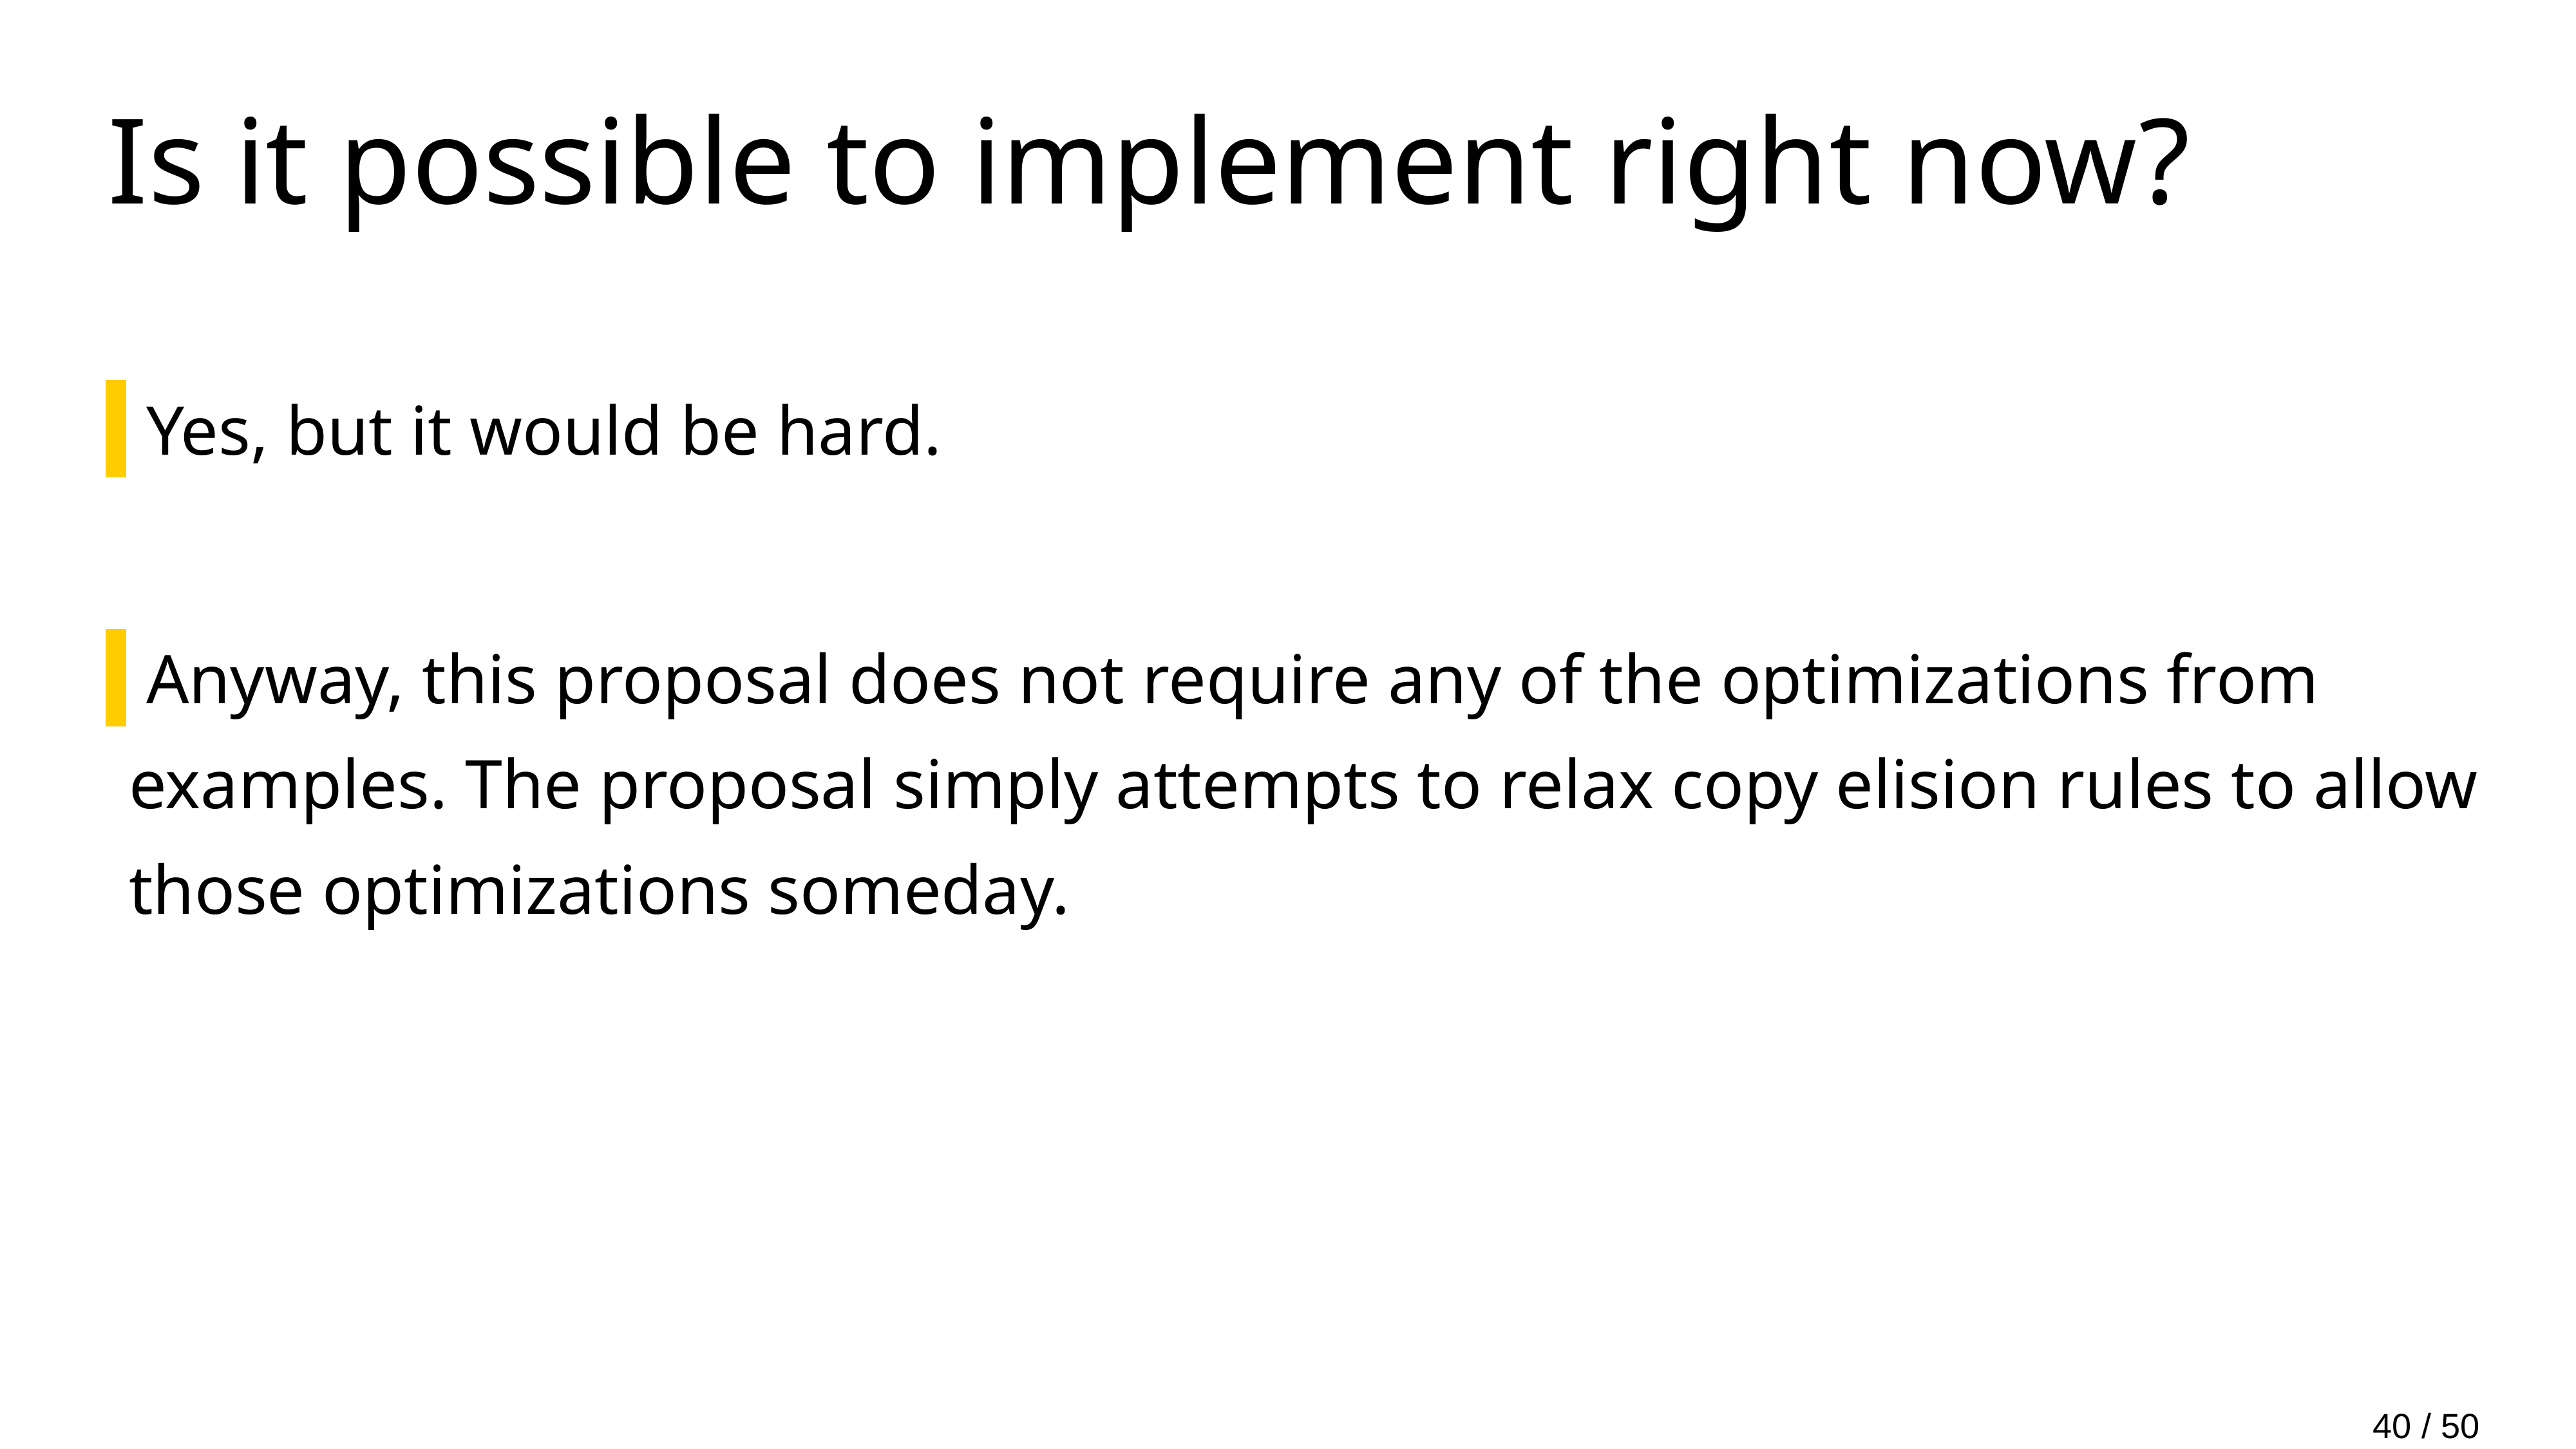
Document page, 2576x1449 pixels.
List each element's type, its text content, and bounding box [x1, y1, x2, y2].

text_box Yes, but it would be hard. Anyway, this proposal does not require any of the optimizations from examples. The proposal simply attempts to relax copy elision rules to allow those optimizations someday. [96, 364, 2512, 1419]
title Is it possible to implement right now? [108, 80, 2468, 242]
text_box <number> / 50 [2363, 1402, 2576, 1449]
